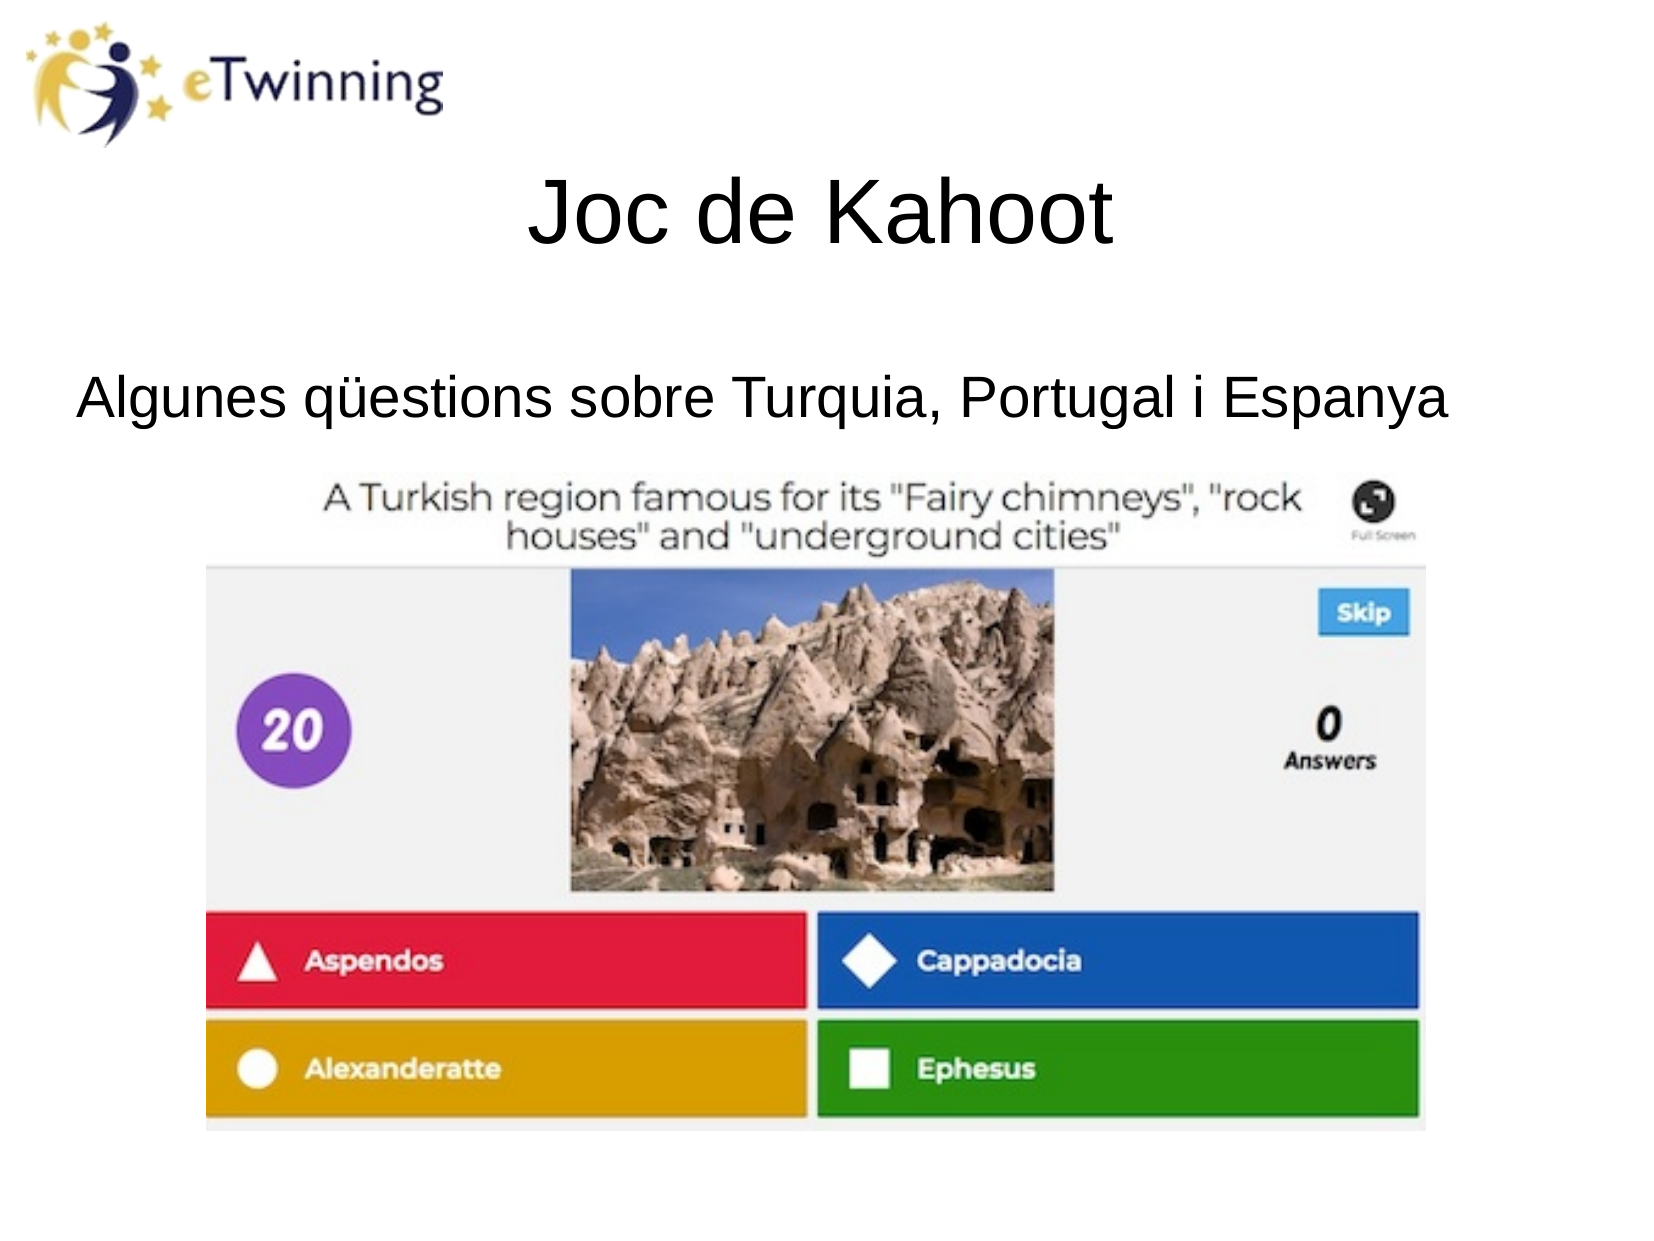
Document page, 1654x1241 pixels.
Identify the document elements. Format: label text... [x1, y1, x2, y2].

picture [206, 472, 1426, 1131]
subtitle Algunes qüestions sobre Turquia, Portugal i Espanya [76, 319, 1565, 443]
title Joc de Kahoot [76, 127, 1565, 296]
picture [26, 20, 443, 148]
